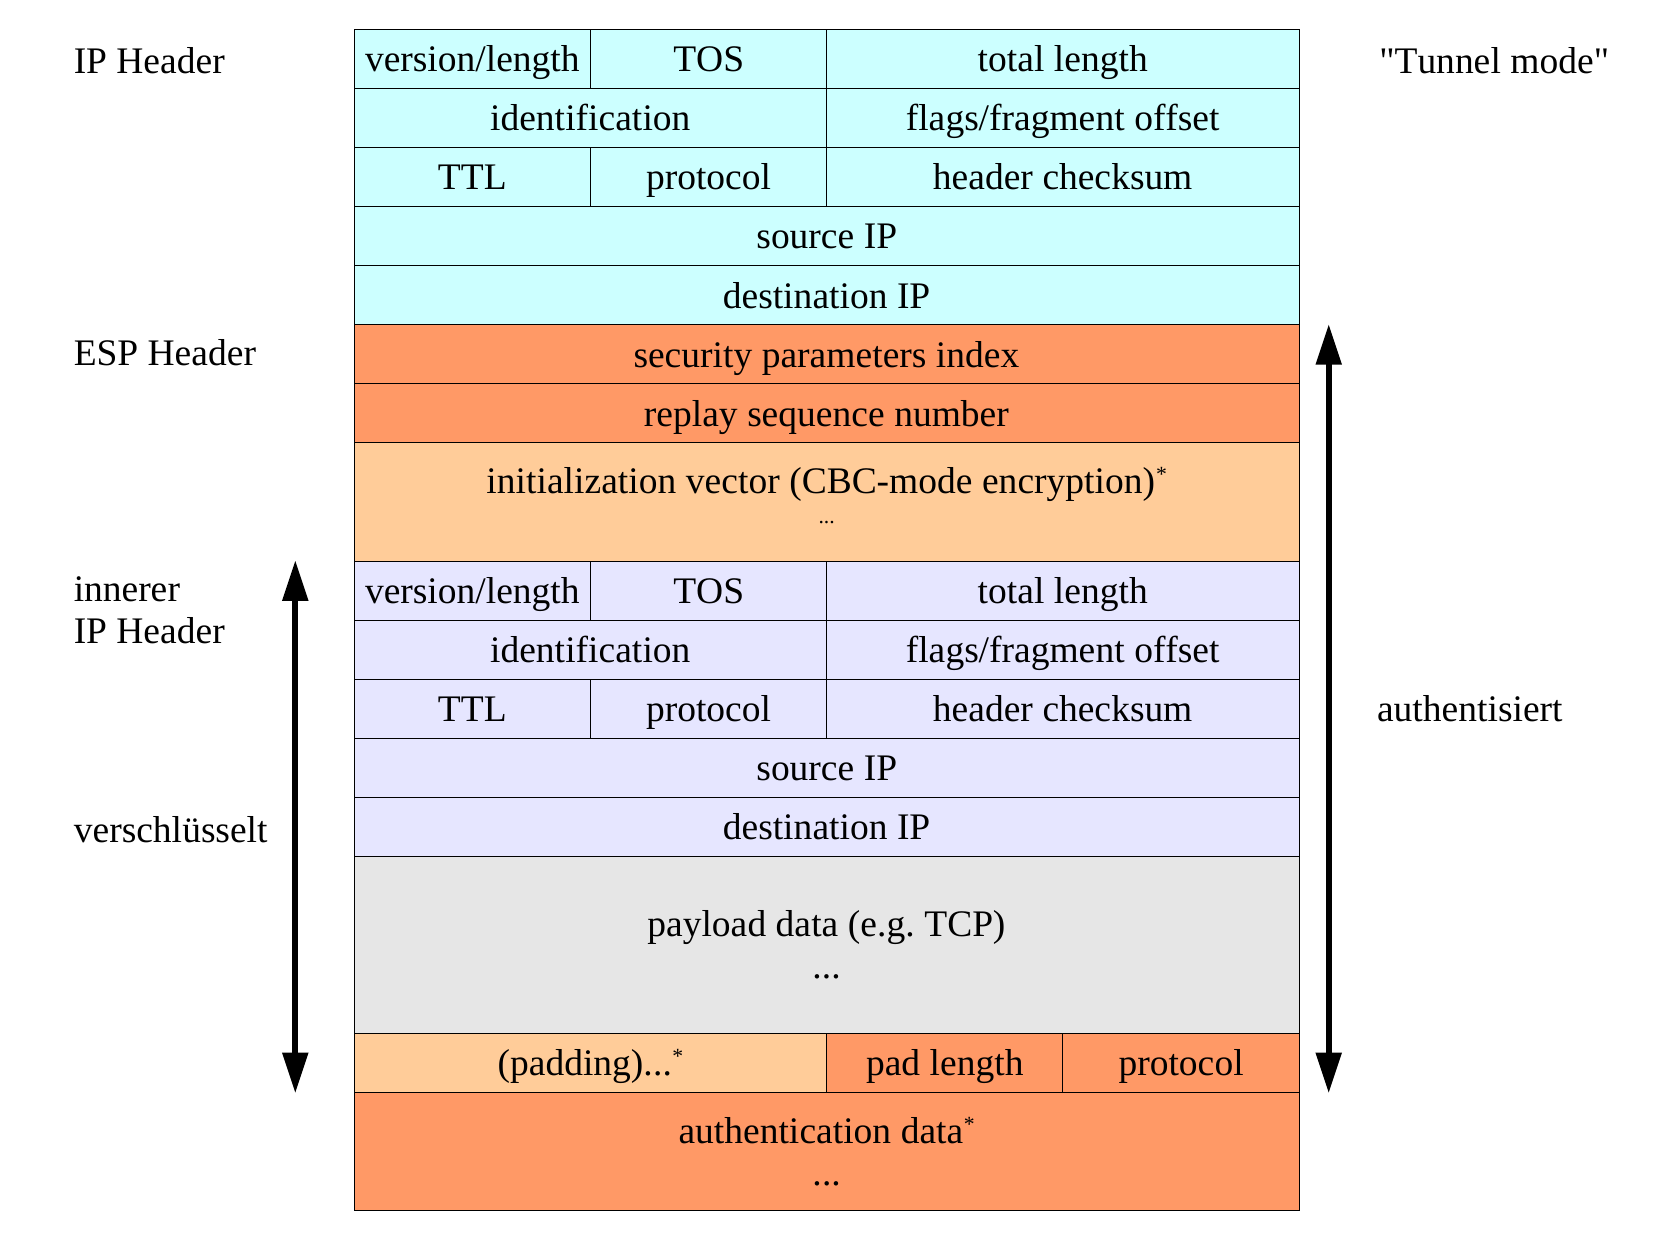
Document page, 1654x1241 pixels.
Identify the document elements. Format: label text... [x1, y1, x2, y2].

text_box protocol [590, 147, 826, 206]
text_box flags/fragment offset [826, 620, 1300, 679]
text_box verschlüsselt [61, 719, 281, 941]
text_box initialization vector (CBC-mode encryption)* ... [354, 442, 1300, 561]
text_box destination IP [354, 265, 1300, 324]
text_box version/length [354, 29, 590, 88]
text_box authentisiert [1364, 324, 1577, 1093]
text_box innerer IP Header [59, 561, 325, 659]
text_box IP Header [59, 32, 325, 89]
text_box TTL [354, 679, 590, 738]
text_box (padding)...* [354, 1033, 826, 1093]
text_box source IP [354, 206, 1300, 265]
text_box TOS [590, 561, 826, 620]
text_box security parameters index [354, 324, 1300, 383]
text_box protocol [1062, 1033, 1300, 1093]
text_box destination IP [354, 797, 1300, 857]
text_box source IP [354, 738, 1300, 797]
text_box authentication data* ... [354, 1093, 1300, 1211]
text_box protocol [590, 679, 826, 738]
text_box total length [826, 29, 1300, 88]
text_box header checksum [826, 147, 1300, 206]
text_box "Tunnel mode" [1364, 32, 1620, 89]
text_box payload data (e.g. TCP) ... [354, 857, 1300, 1033]
text_box TTL [354, 147, 590, 206]
text_box identification [354, 88, 826, 147]
text_box replay sequence number [354, 383, 1300, 442]
text_box total length [826, 561, 1300, 620]
text_box identification [354, 620, 826, 679]
text_box flags/fragment offset [826, 88, 1300, 147]
text_box TOS [590, 29, 826, 88]
text_box version/length [354, 561, 590, 620]
text_box ESP Header [59, 324, 325, 382]
text_box header checksum [826, 679, 1300, 738]
text_box pad length [826, 1033, 1062, 1093]
